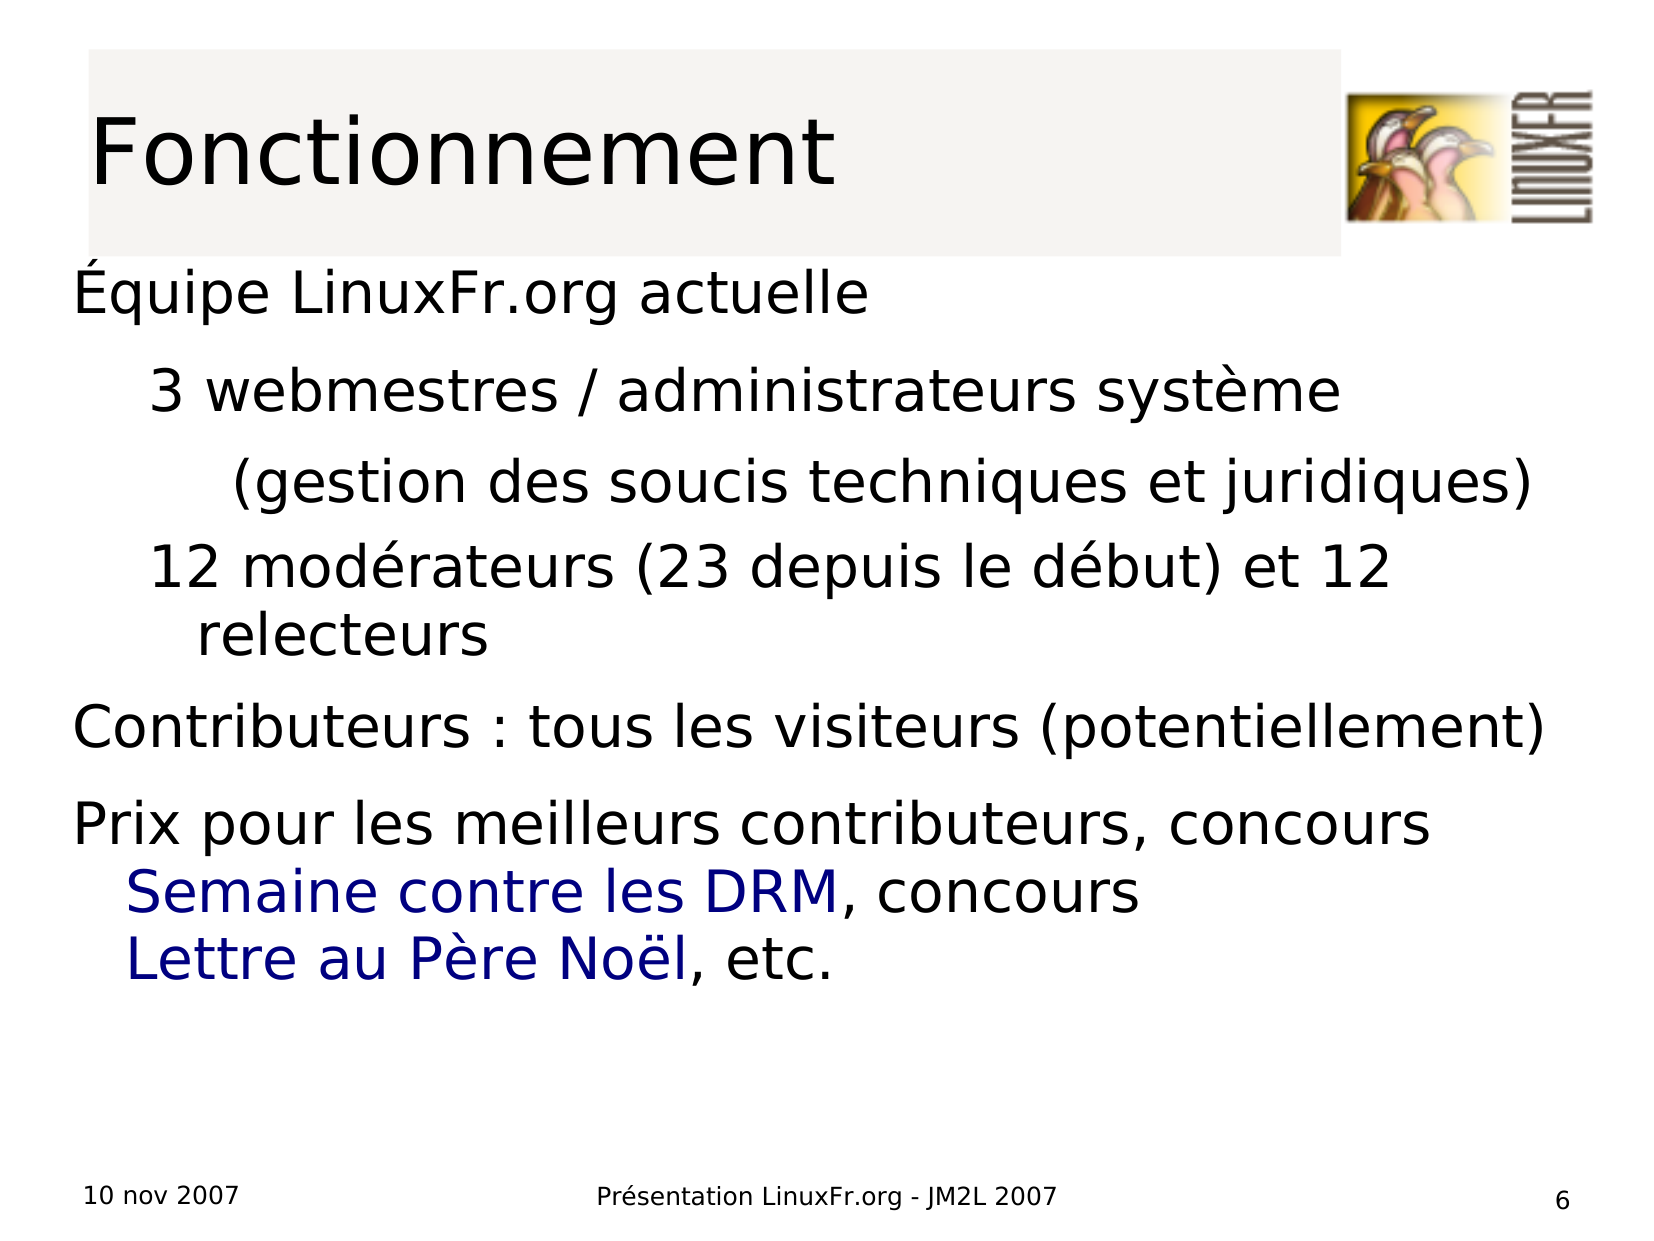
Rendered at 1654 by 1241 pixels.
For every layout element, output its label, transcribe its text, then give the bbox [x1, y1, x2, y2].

picture [1342, 88, 1601, 229]
title Fonctionnement [88, 49, 1342, 257]
list Équipe LinuxFr.org actuelle 3 webmestres / administrateurs système (gestion des soucis techniques et juridiques) 12 modérateurs (23 depuis le début) et 12 relecteurs Contributeurs : tous les visiteurs (potentiellement) Prix pour les meilleurs contributeurs, concours Semaine contre les DRM, concours Lettre au Père Noël, etc. [54, 259, 1628, 1103]
